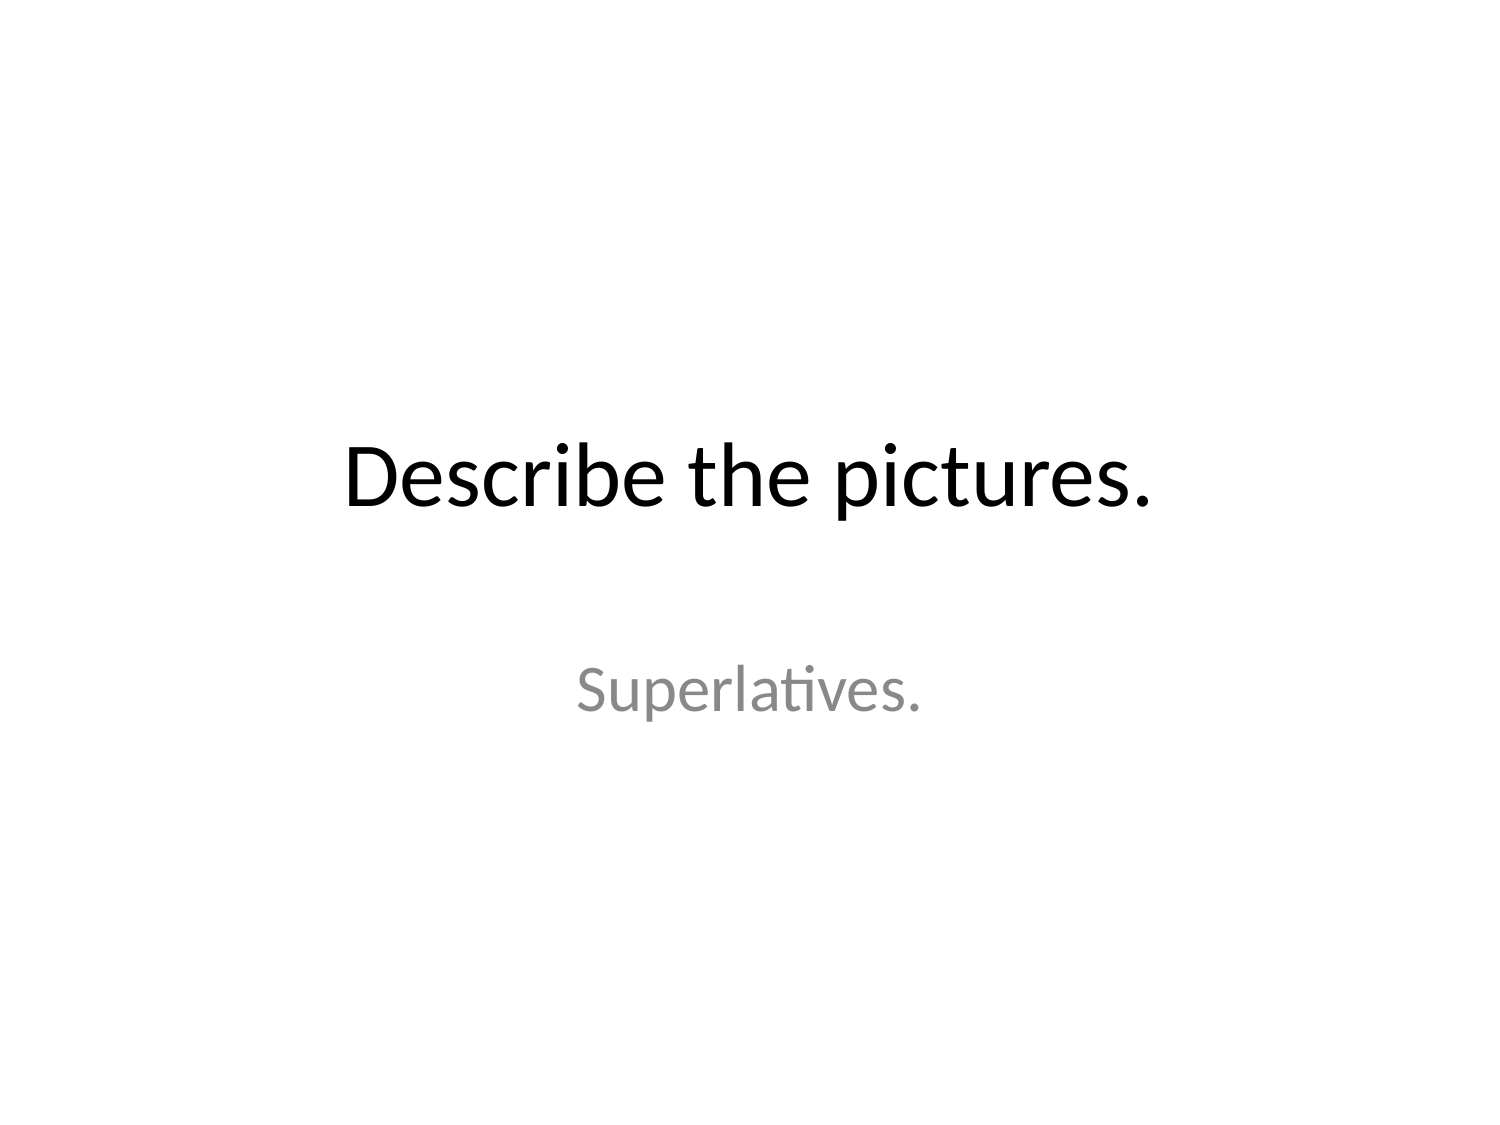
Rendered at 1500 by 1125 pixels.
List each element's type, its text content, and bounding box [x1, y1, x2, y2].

subtitle Superlatives. [225, 637, 1276, 925]
title Describe the pictures. [112, 349, 1388, 591]
